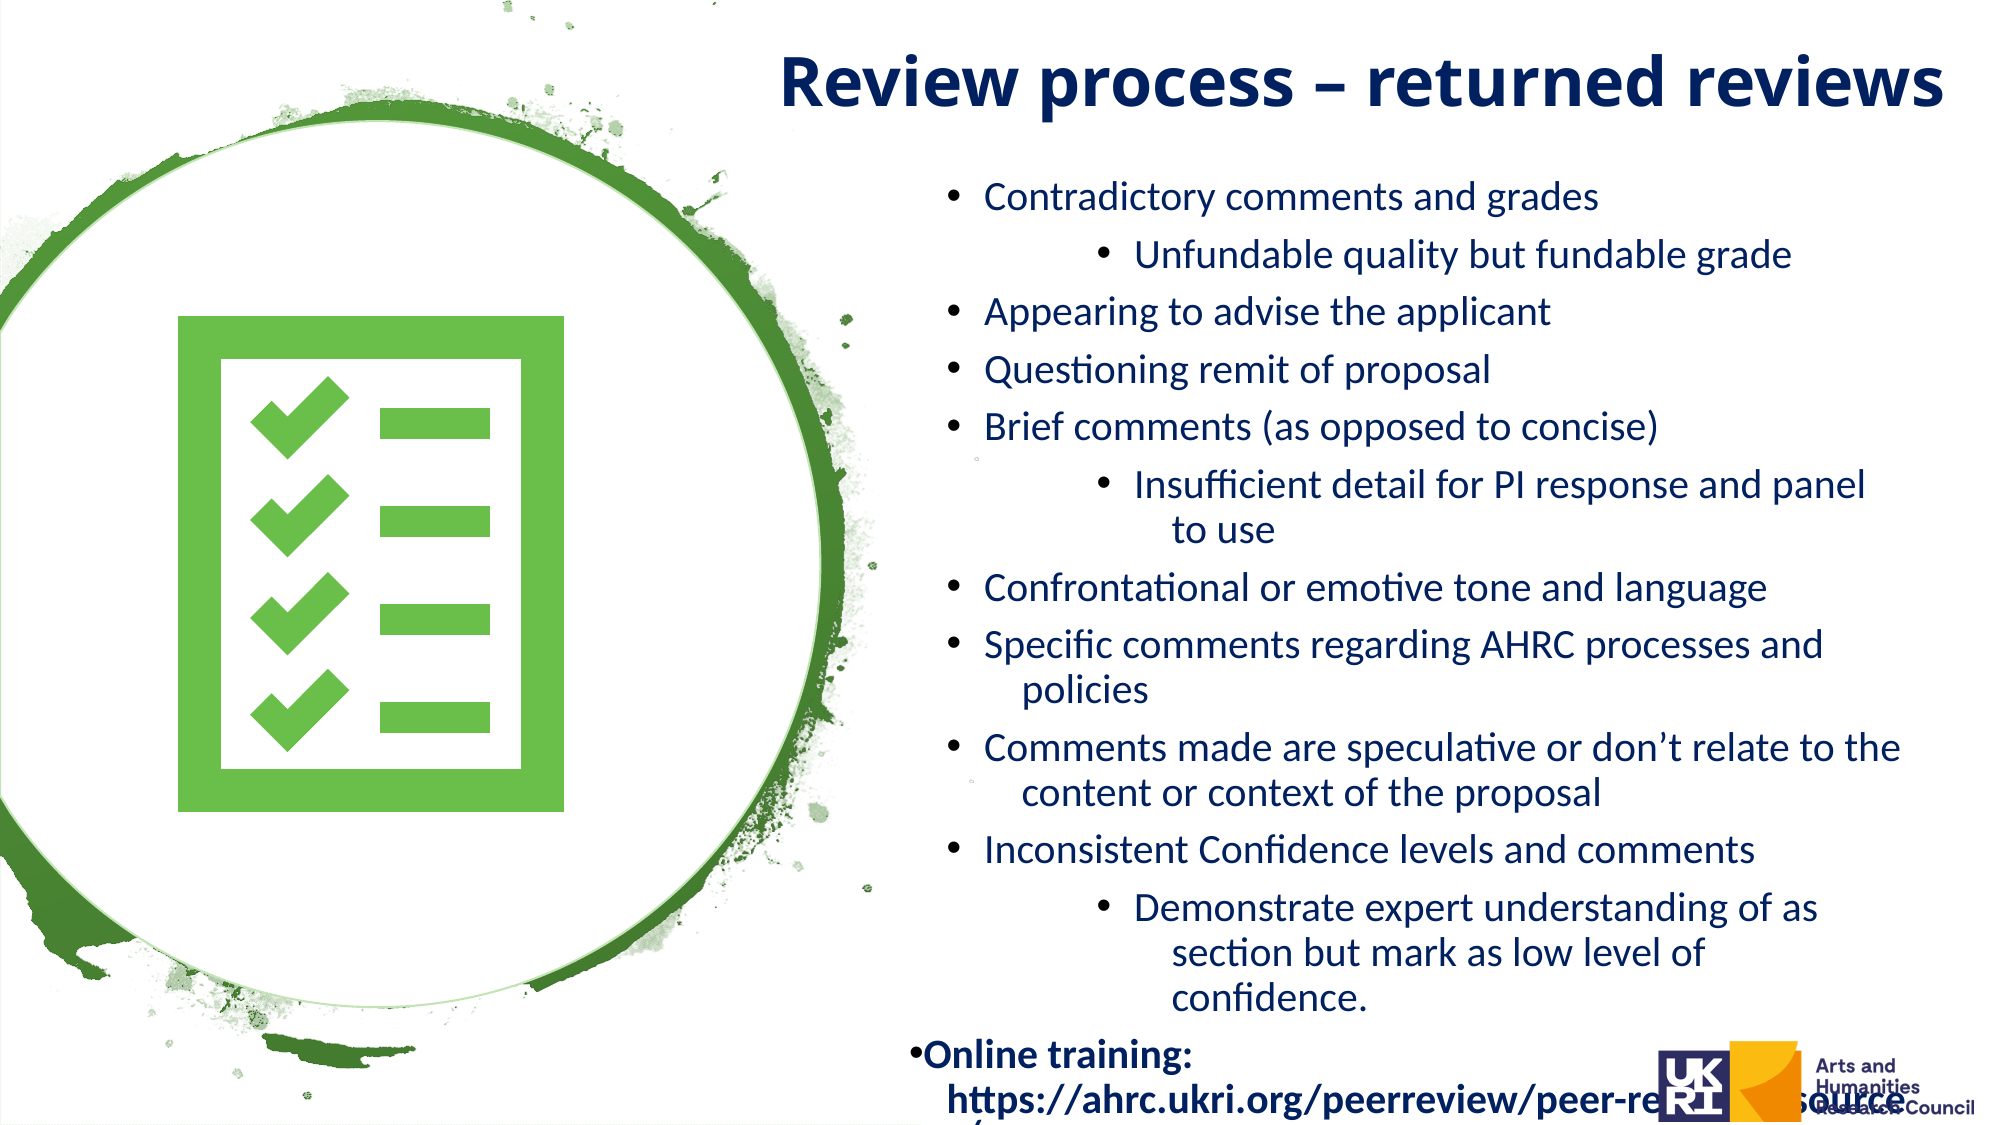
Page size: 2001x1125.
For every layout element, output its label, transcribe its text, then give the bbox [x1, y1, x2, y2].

text_box [0, 121, 821, 1008]
text_box Contradictory comments and grades Unfundable quality but fundable grade Appearing to advise the applicant Questioning remit of proposal Brief comments (as opposed to concise) Insufficient detail for PI response and panel to use Confrontational or emotive tone and language Specific comments regarding AHRC processes and policies Comments made are speculative or don’t relate to the content or context of the proposal Inconsistent Confidence levels and comments Demonstrate expert understanding of as section but mark as low level of confidence. Online training: https://ahrc.ukri.org/peerreview/peer-review-resources/ - detailed information by form category [894, 167, 1926, 994]
text_box Review process – returned reviews [763, 15, 1974, 153]
picture [73, 267, 668, 862]
picture [0, 0, 2000, 1125]
